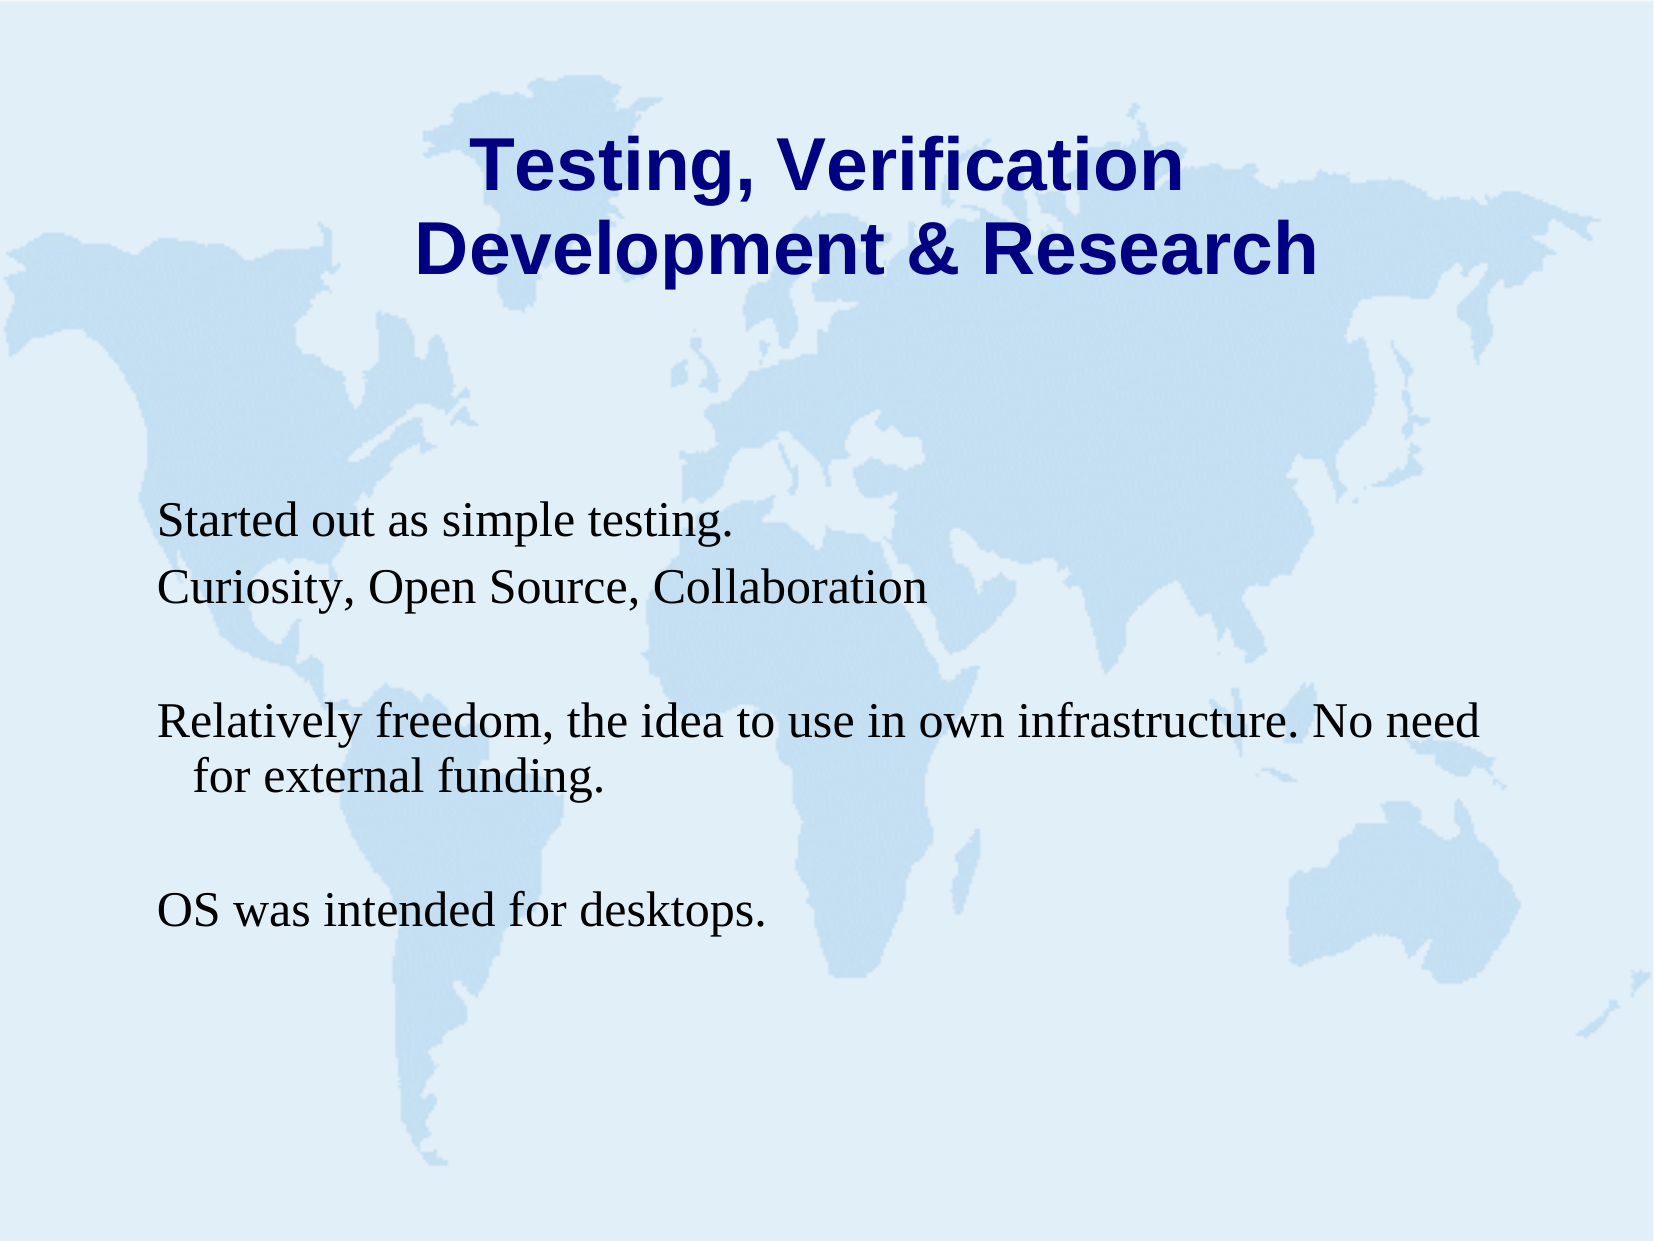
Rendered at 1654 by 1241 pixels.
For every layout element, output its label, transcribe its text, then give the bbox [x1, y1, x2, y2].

title Testing, Verification Development & Research [121, 102, 1534, 311]
picture [0, 0, 1654, 1241]
subtitle Started out as simple testing. Curiosity, Open Source, Collaboration Relatively freedom, the idea to use in own infrastructure. No need for external funding. OS was intended for desktops. [121, 407, 1534, 1089]
